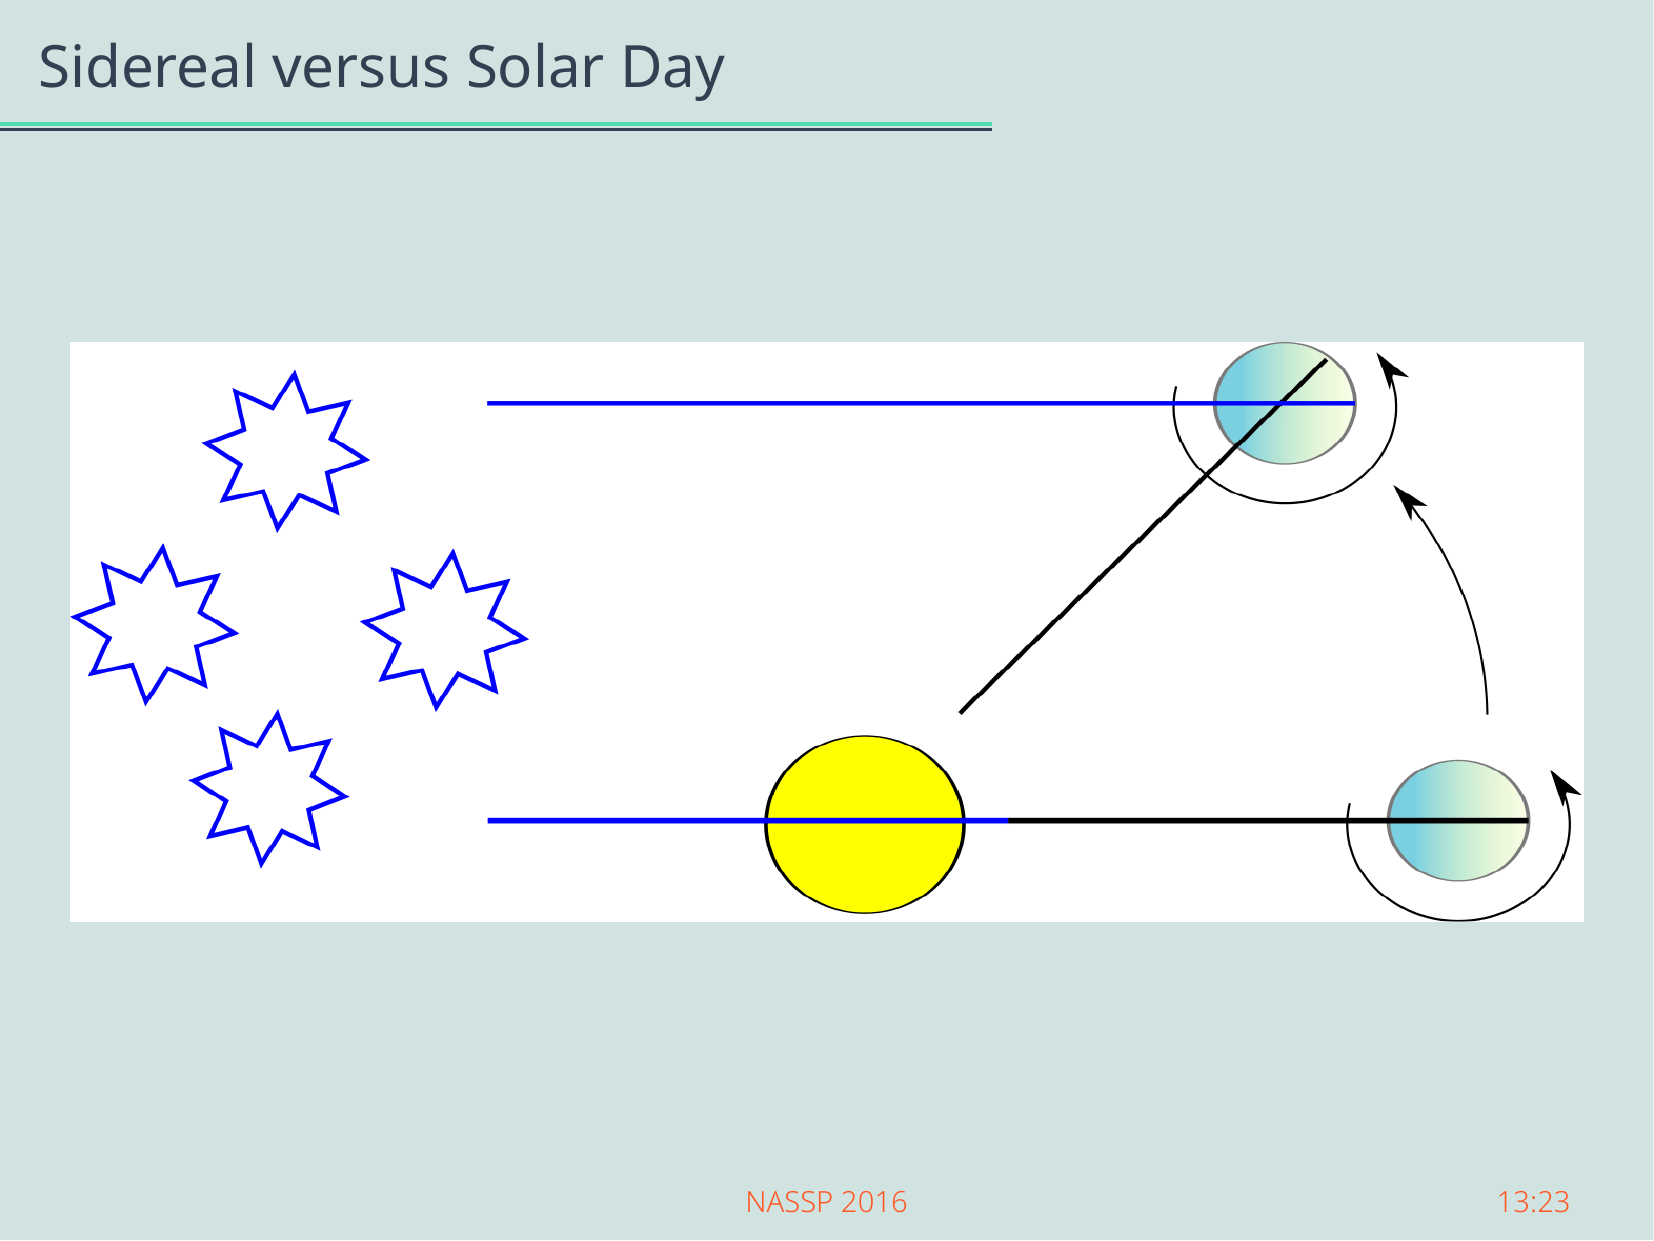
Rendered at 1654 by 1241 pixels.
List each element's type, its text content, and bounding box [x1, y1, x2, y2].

text_box Sidereal versus Solar Day [23, 17, 1063, 101]
picture [70, 342, 1584, 922]
